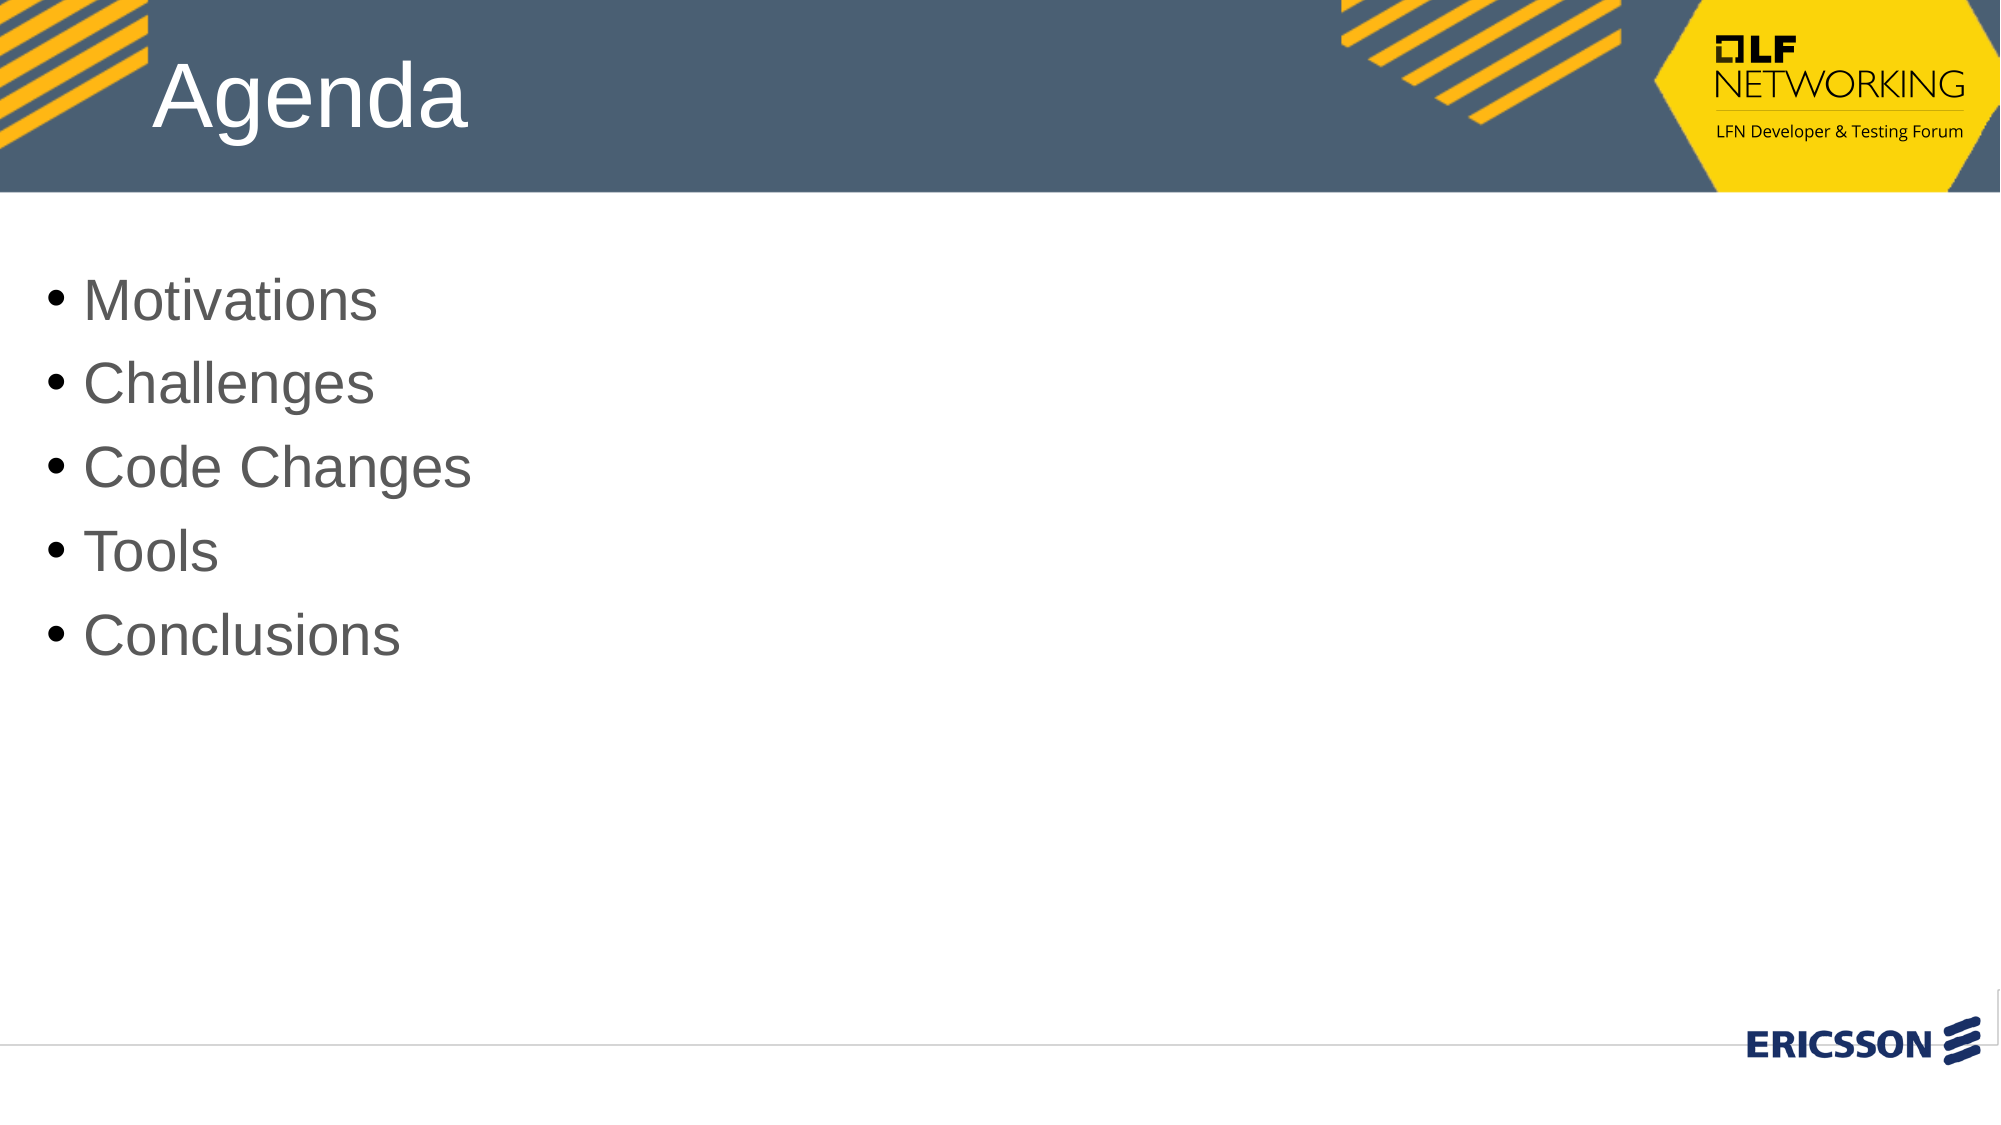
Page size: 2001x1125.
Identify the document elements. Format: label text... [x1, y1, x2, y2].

picture [0, 0, 2000, 1115]
list Motivations Challenges Code Changes Tools Conclusions [31, 262, 1950, 1037]
title Agenda [137, 5, 1655, 191]
